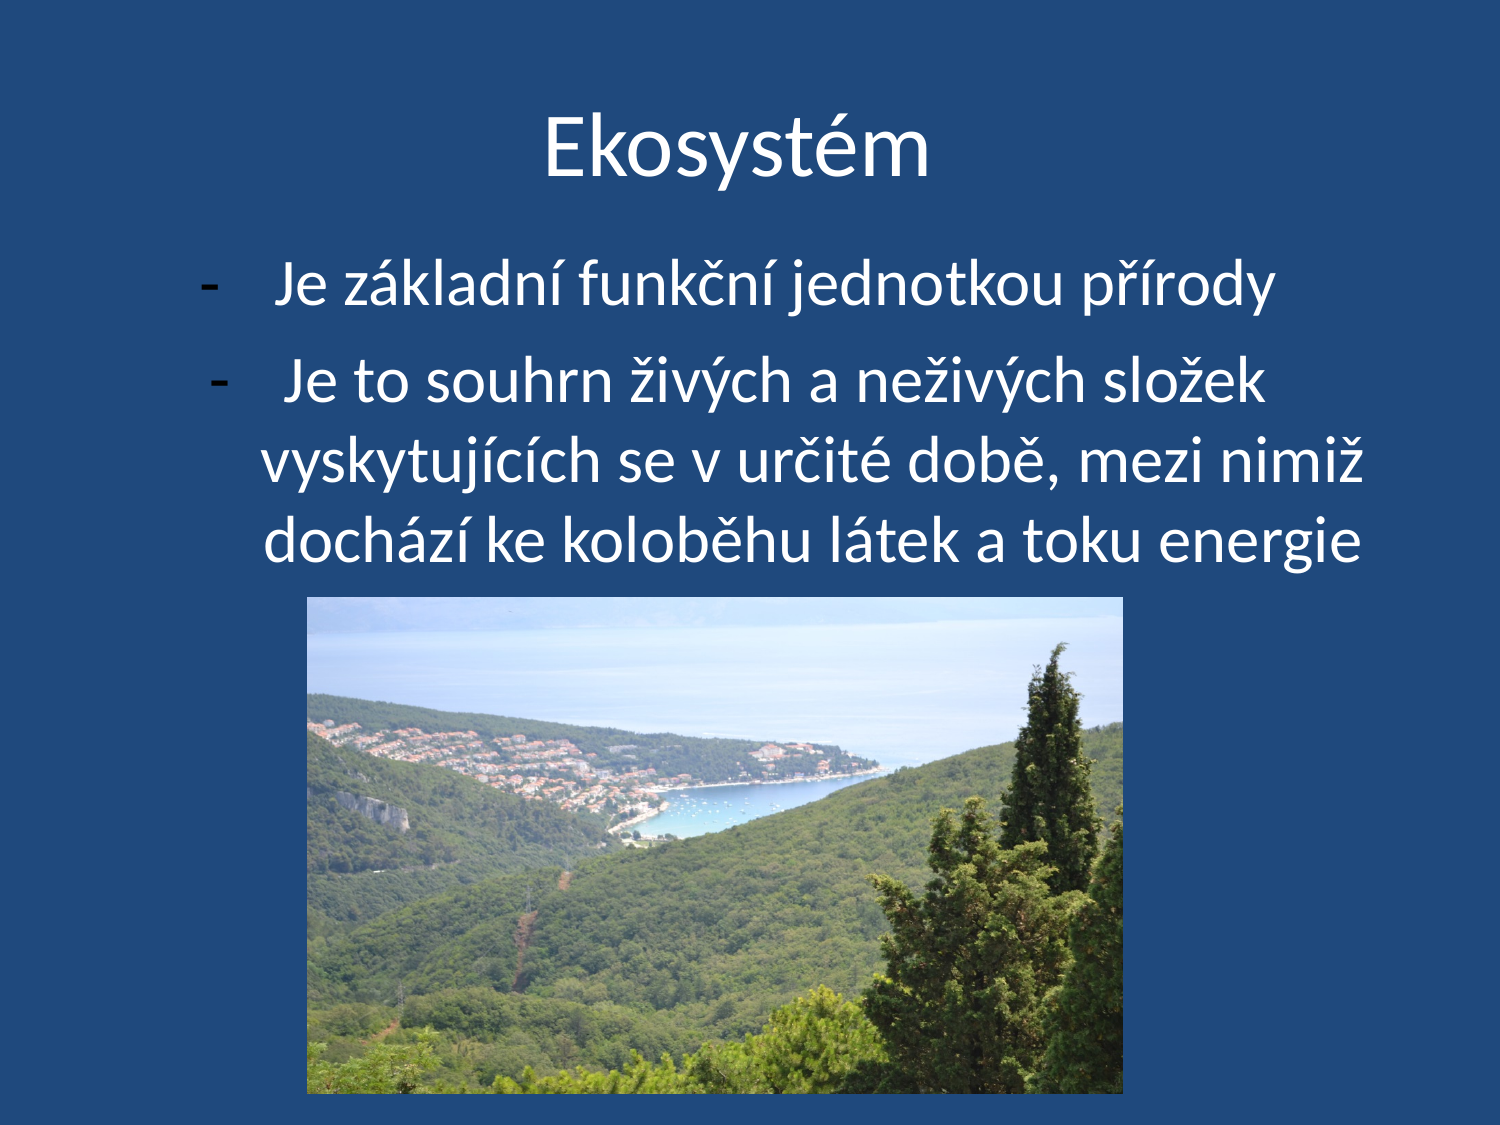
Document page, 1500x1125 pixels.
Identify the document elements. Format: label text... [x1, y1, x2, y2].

title Ekosystém [100, 19, 1376, 231]
subtitle Je základní funkční jednotkou přírody Je to souhrn živých a neživých složek vyskytujících se v určité době, mezi nimiž dochází ke koloběhu látek a toku energie [76, 231, 1400, 1000]
picture [307, 597, 1123, 1095]
